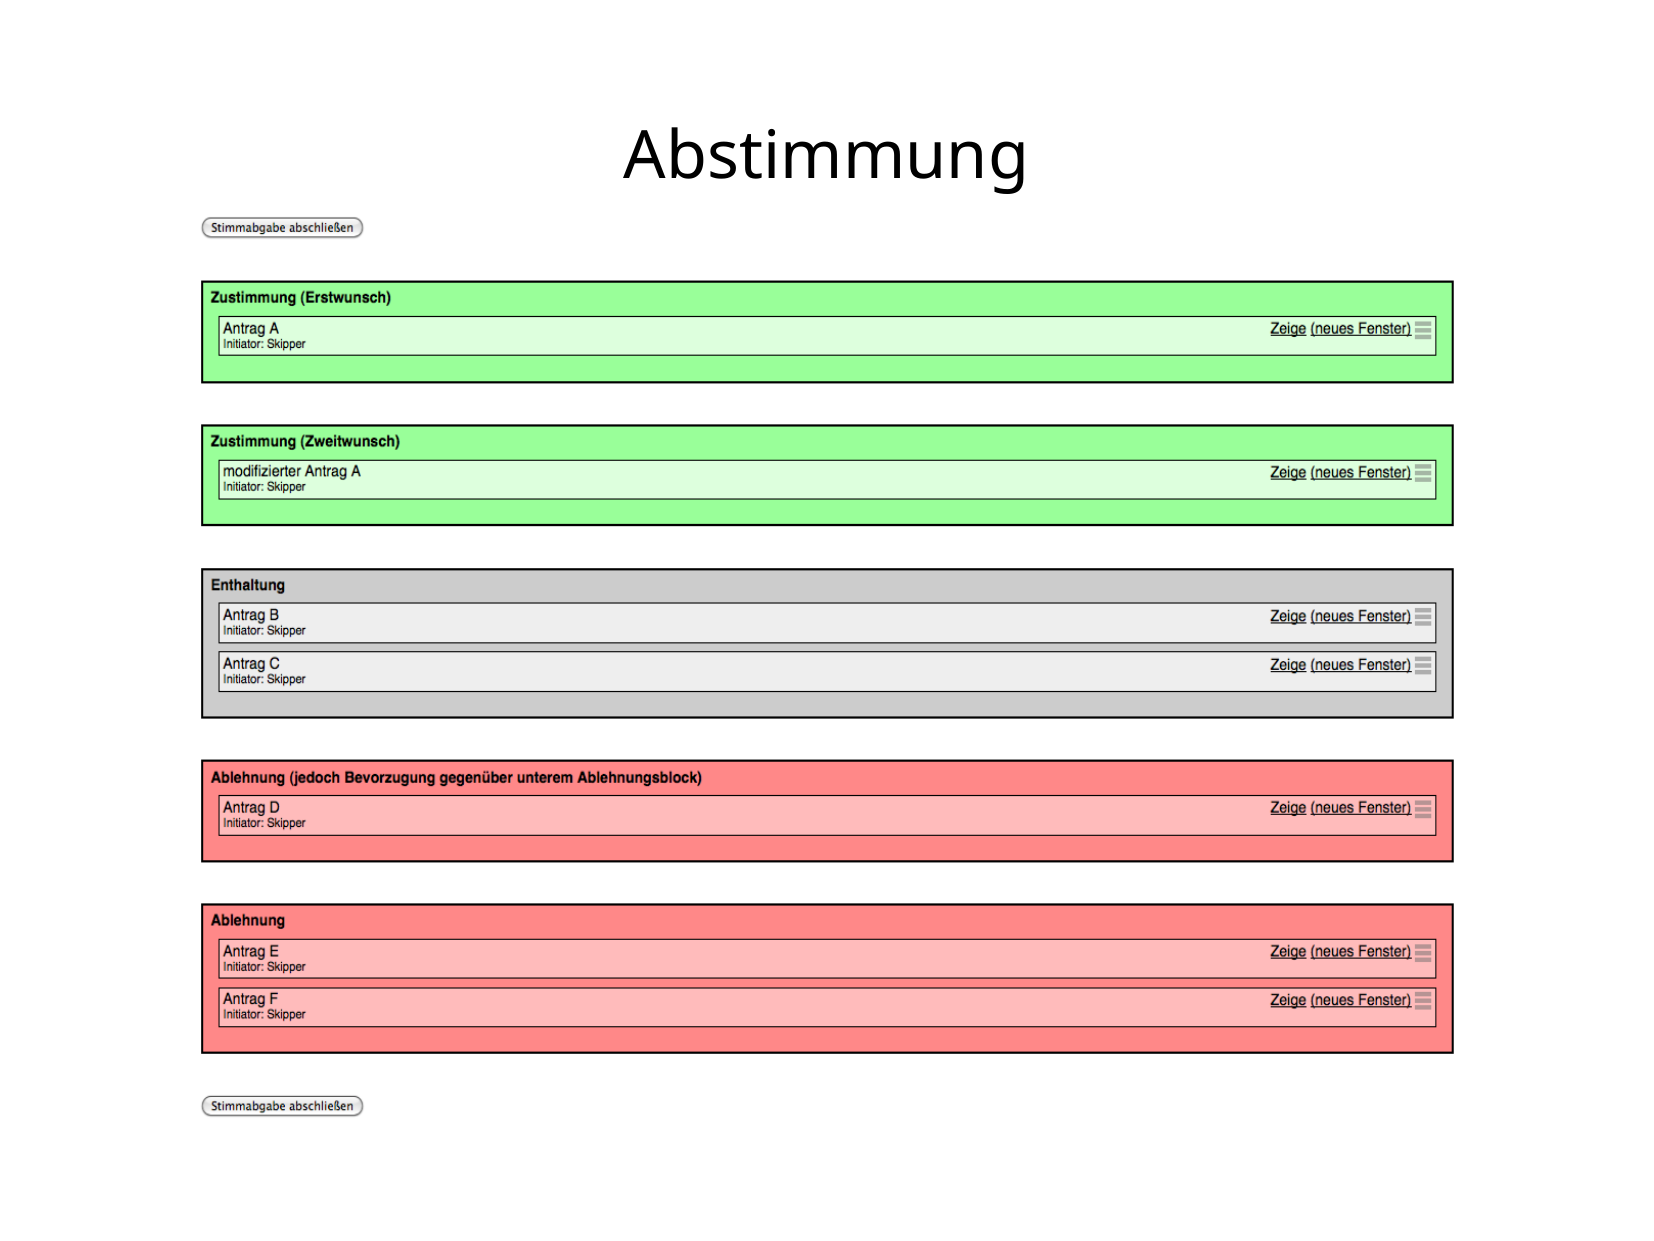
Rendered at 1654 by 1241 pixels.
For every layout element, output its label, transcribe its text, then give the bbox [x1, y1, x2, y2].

picture [194, 212, 1465, 1128]
title Abstimmung [82, 49, 1571, 257]
